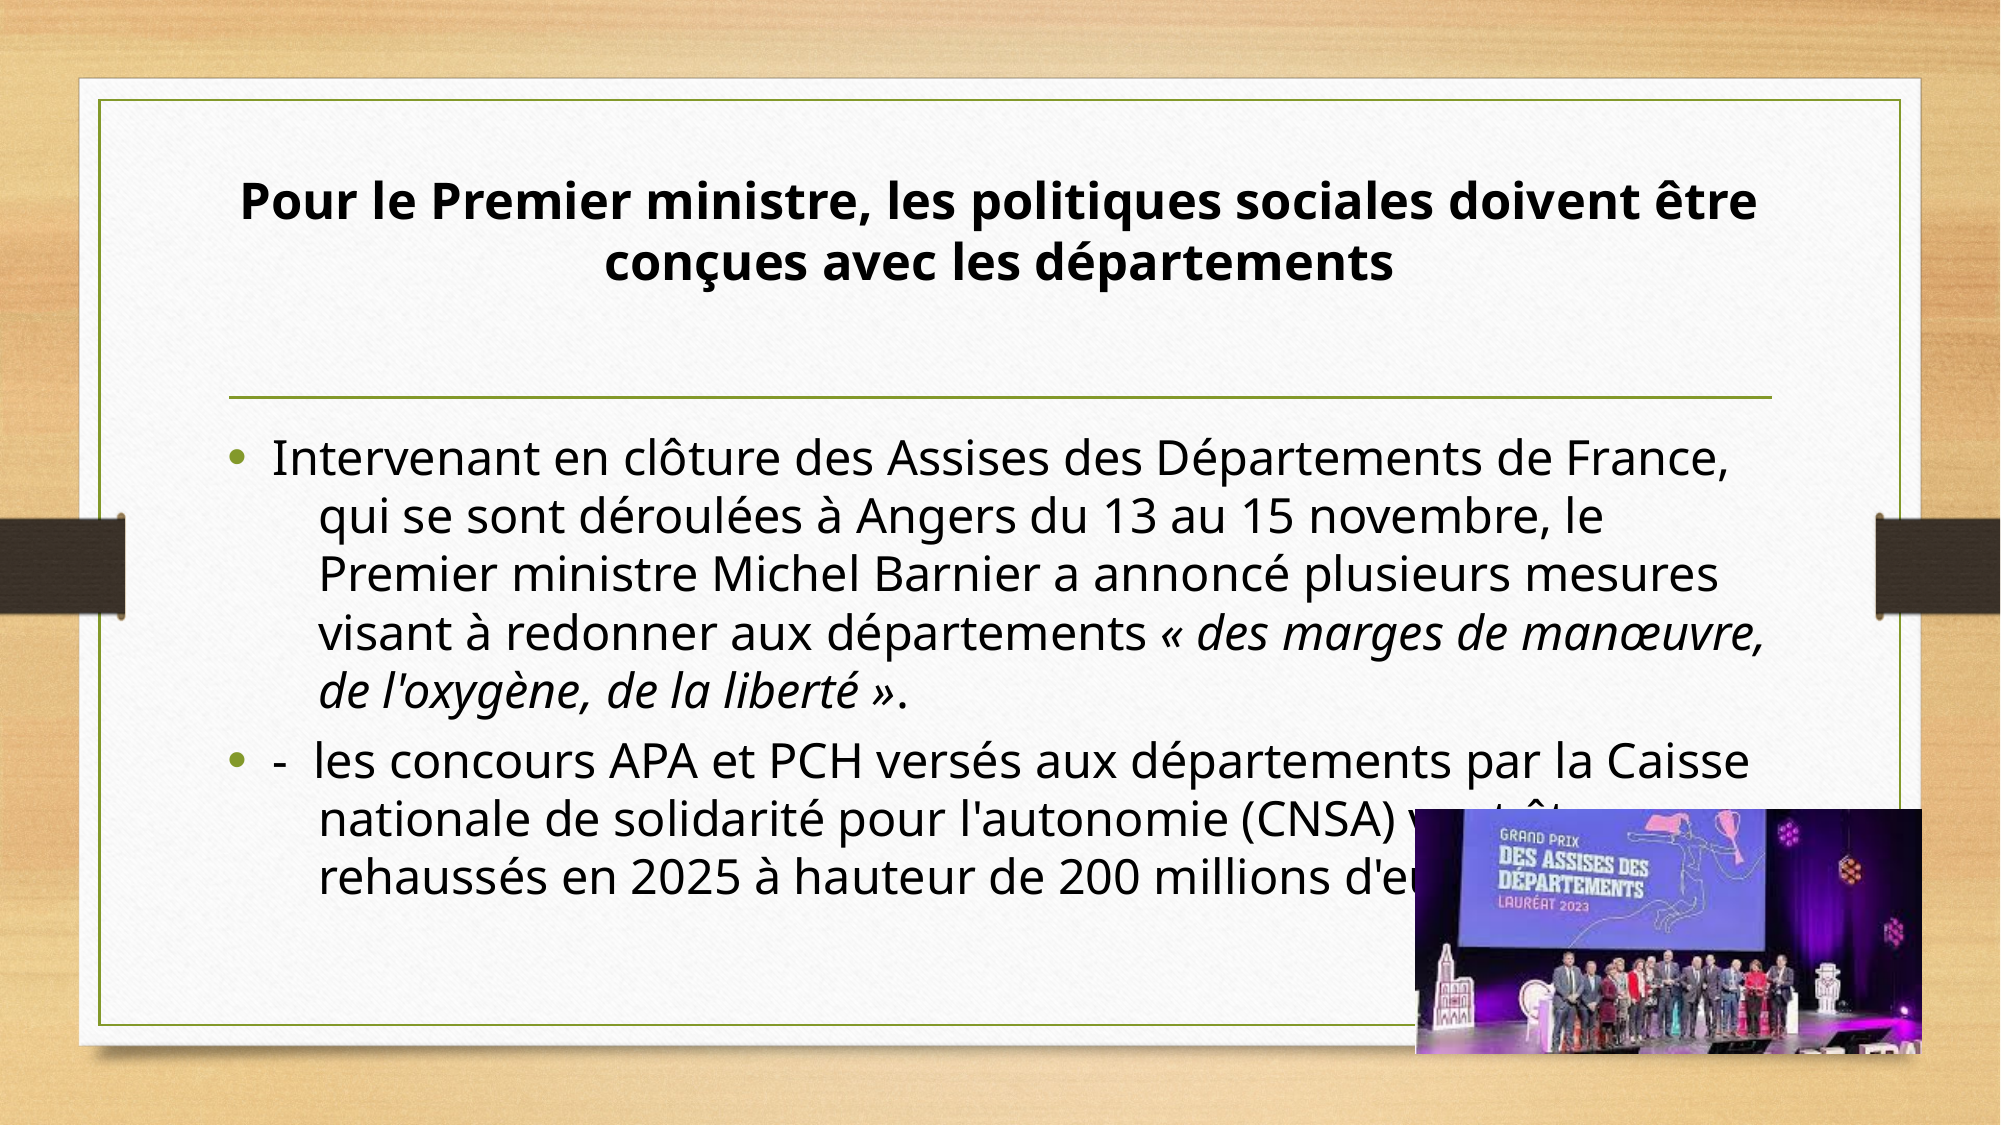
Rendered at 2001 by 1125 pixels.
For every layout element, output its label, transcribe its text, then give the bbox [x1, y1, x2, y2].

picture [1415, 809, 1922, 1054]
title Pour le Premier ministre, les politiques sociales doivent être conçues avec les départements [212, 161, 1788, 376]
list Intervenant en clôture des Assises des Départements de France, qui se sont déroulées à Angers du 13 au 15 novembre, le Premier ministre Michel Barnier a annoncé plusieurs mesures visant à redonner aux départements « des marges de manœuvre, de l'oxygène, de la liberté ». - les concours APA et PCH versés aux départements par la Caisse nationale de solidarité pour l'autonomie (CNSA) vont être rehaussés en 2025 à hauteur de 200 millions d'euros (M€). [212, 419, 1788, 964]
